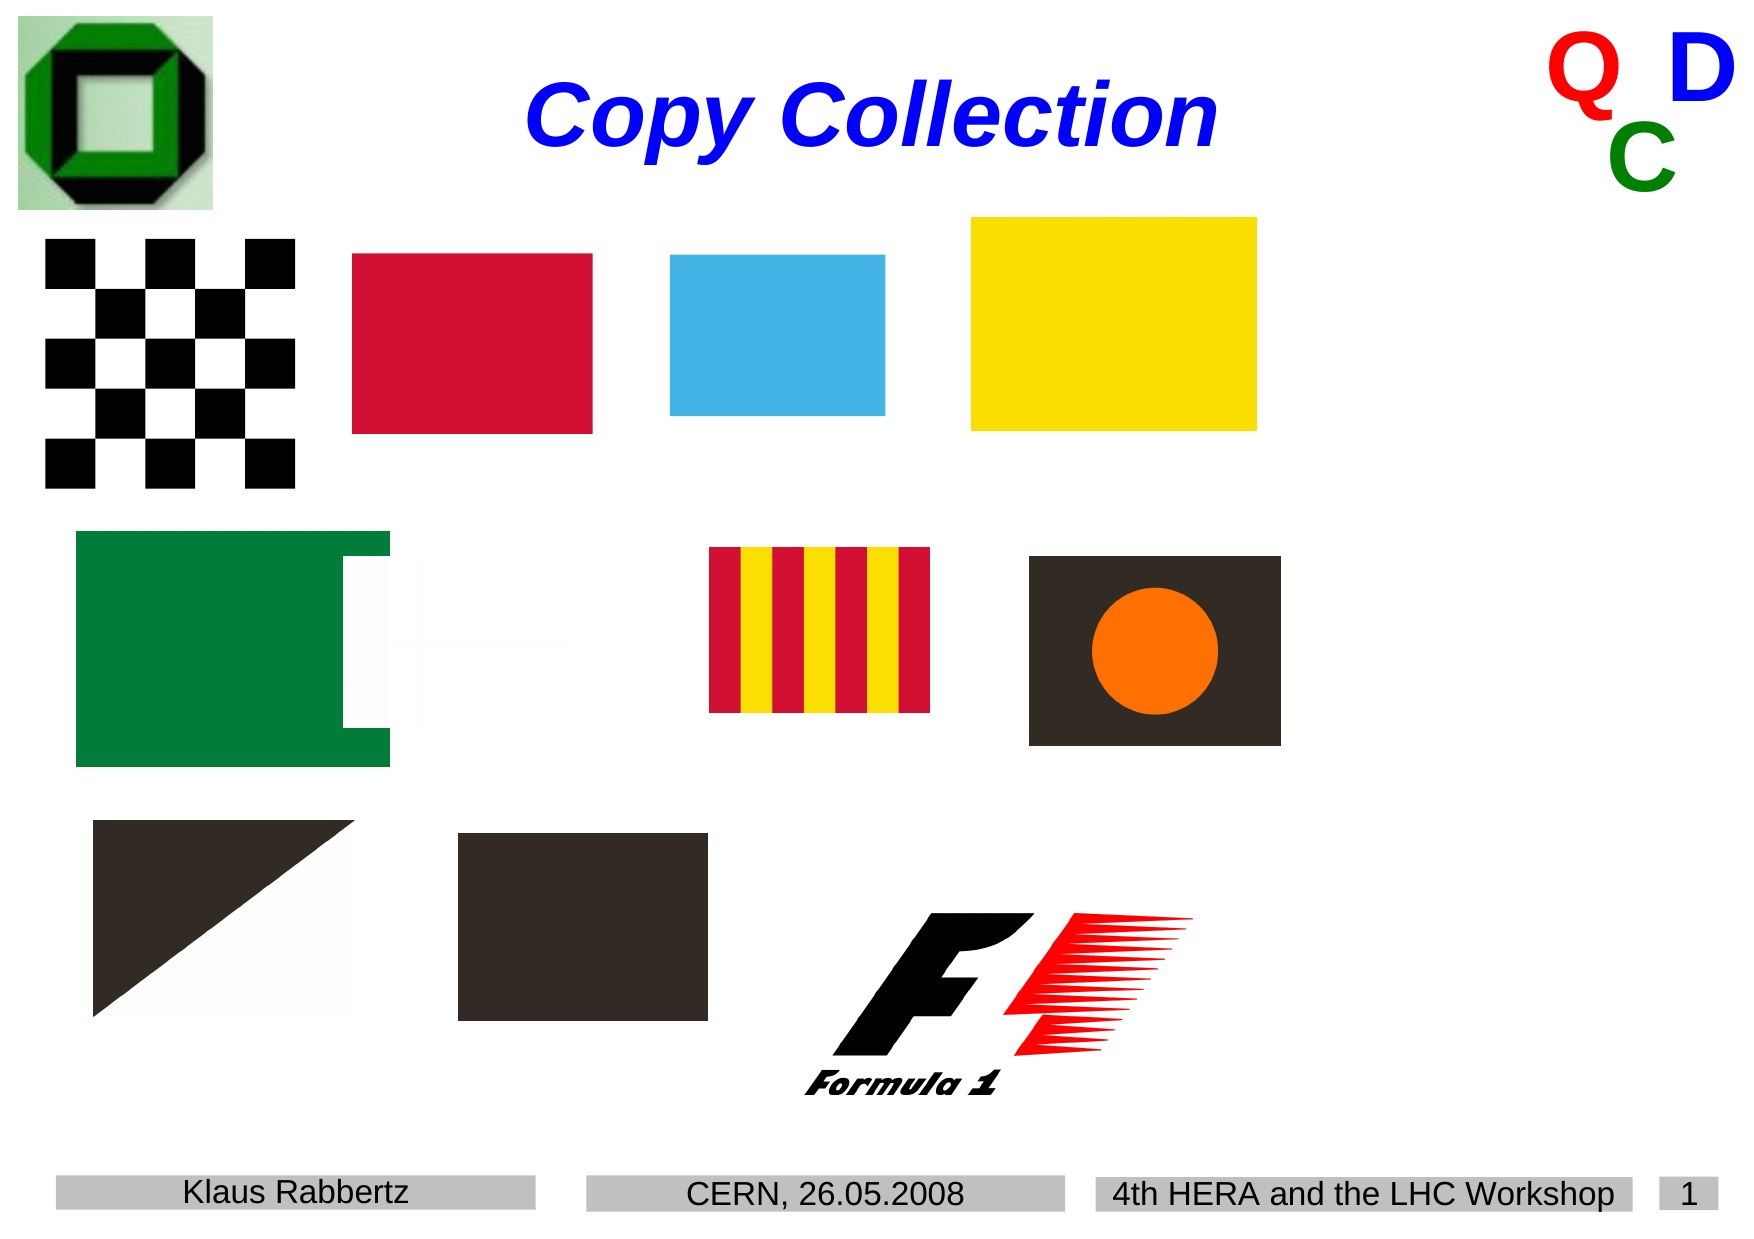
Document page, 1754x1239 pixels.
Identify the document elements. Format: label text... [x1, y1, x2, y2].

picture [804, 913, 1193, 1095]
picture [1029, 556, 1281, 746]
picture [93, 820, 355, 1017]
picture [18, 16, 213, 210]
picture [76, 531, 572, 767]
title Copy Collection [220, 16, 1525, 213]
picture [709, 547, 930, 714]
text_box [45, 238, 296, 489]
picture [458, 833, 708, 1021]
text_box [669, 254, 886, 417]
picture [971, 217, 1257, 432]
text_box [352, 253, 593, 434]
